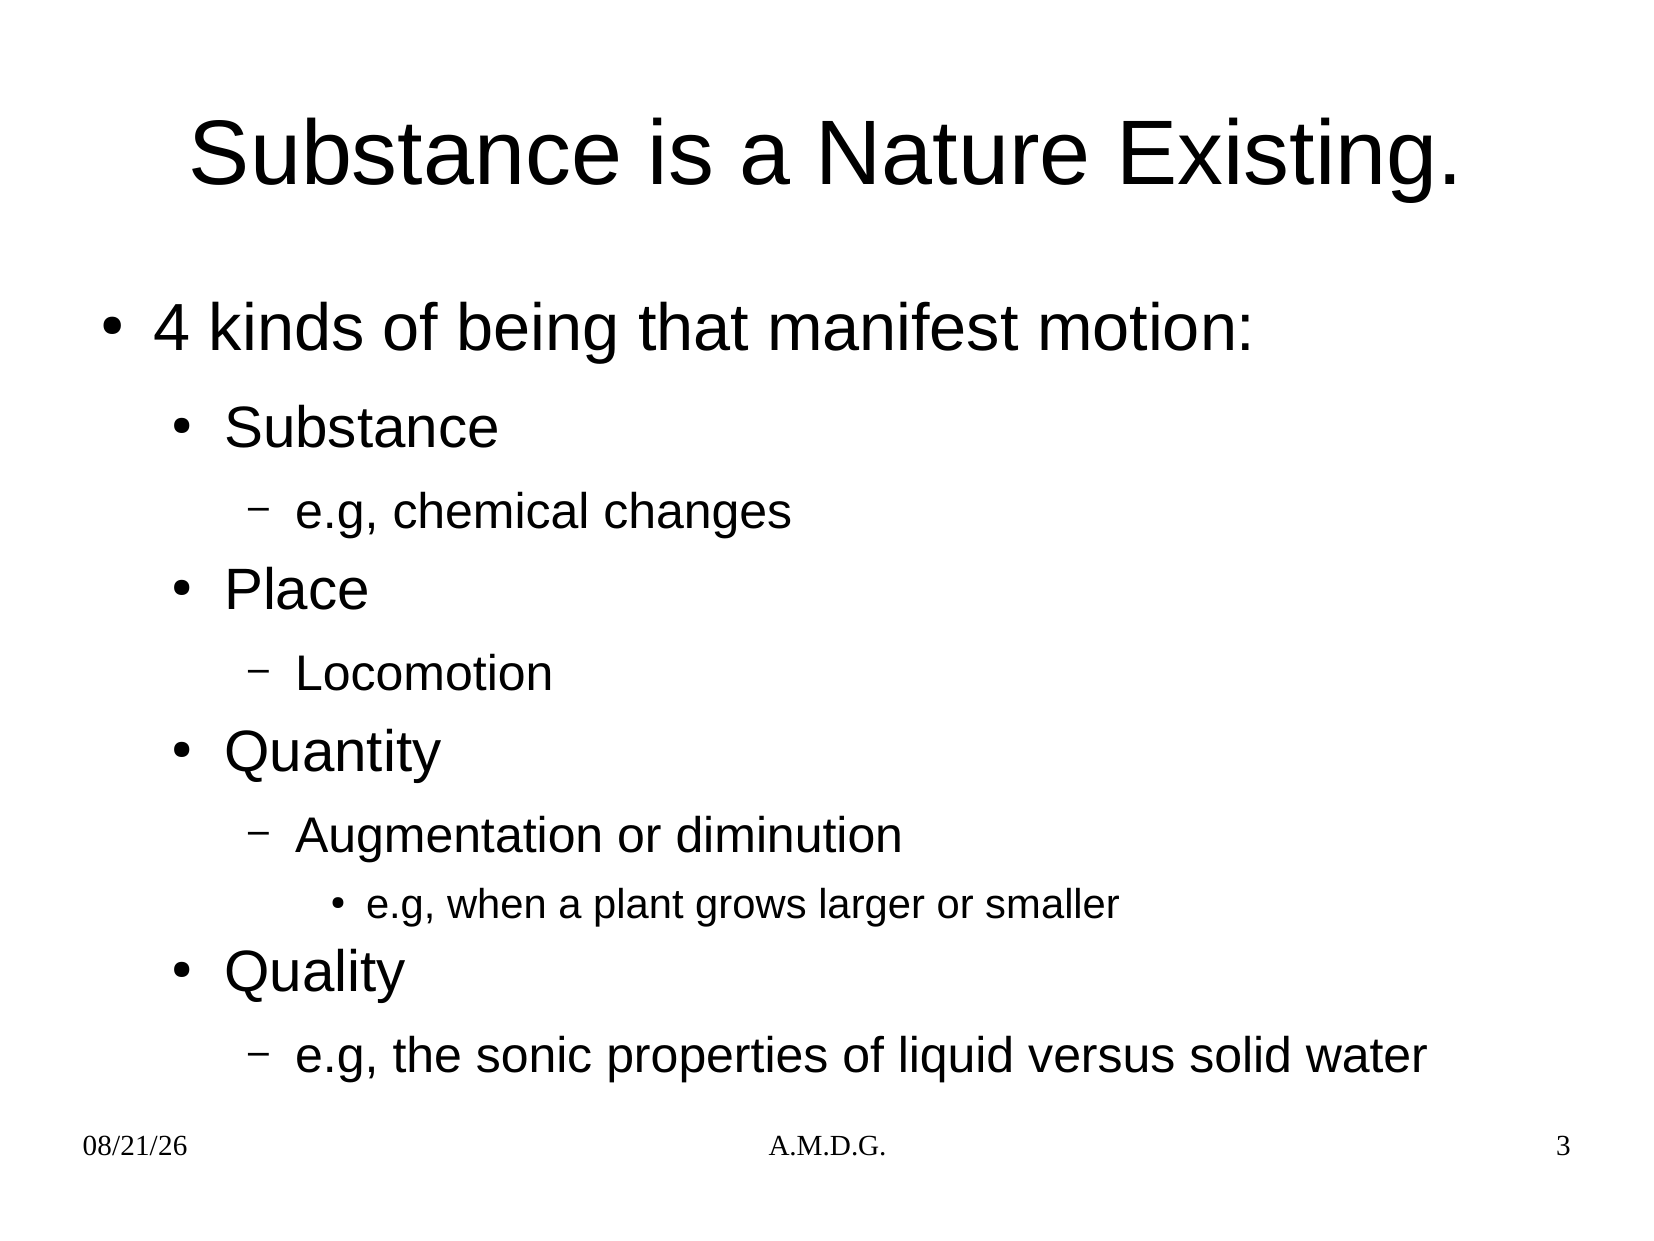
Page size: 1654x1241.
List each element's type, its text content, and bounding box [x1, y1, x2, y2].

title Substance is a Nature Existing. [82, 49, 1571, 257]
list 4 kinds of being that manifest motion: Substance e.g, chemical changes Place Locomotion Quantity Augmentation or diminution e.g, when a plant grows larger or smaller Quality e.g, the sonic properties of liquid versus solid water [82, 290, 1571, 1109]
